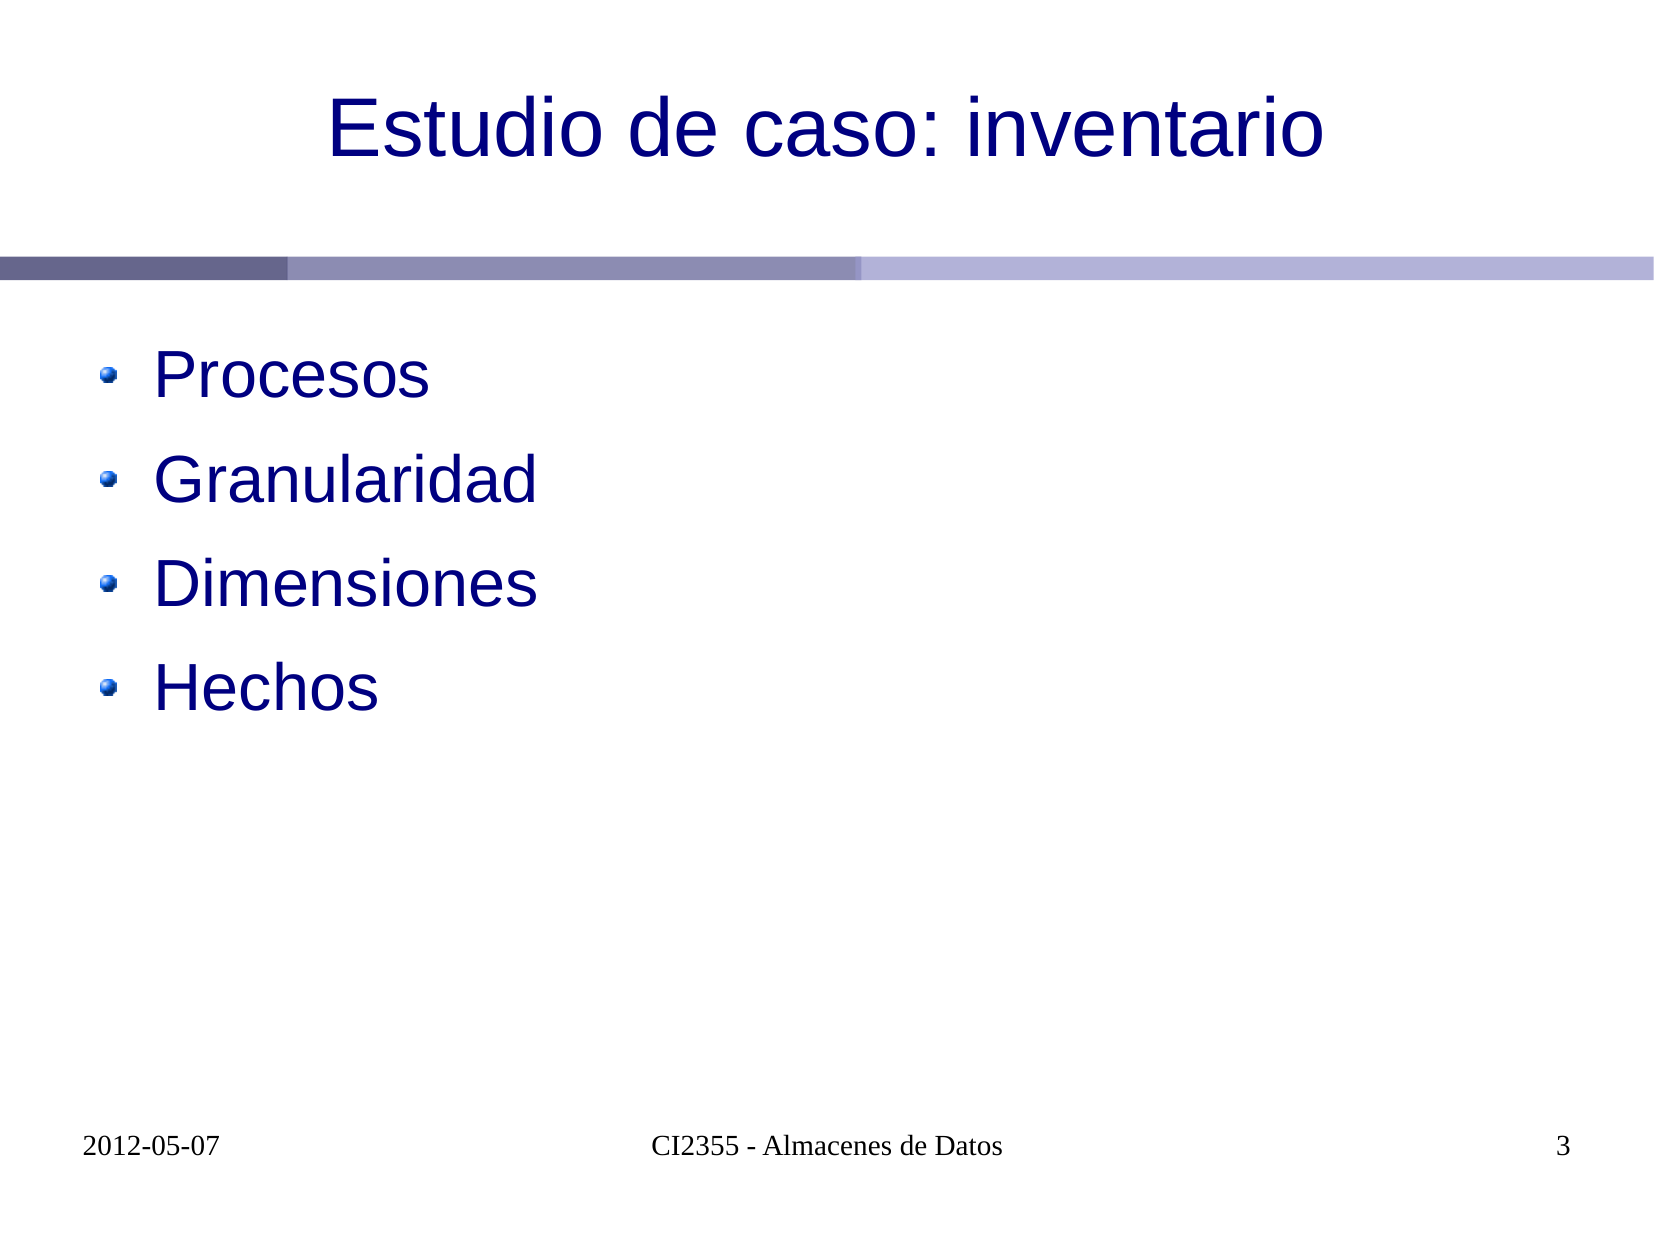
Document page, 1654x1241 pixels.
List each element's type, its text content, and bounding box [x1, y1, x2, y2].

list Procesos Granularidad Dimensiones Hechos [82, 337, 1571, 1057]
title Estudio de caso: inventario [0, 0, 1654, 257]
